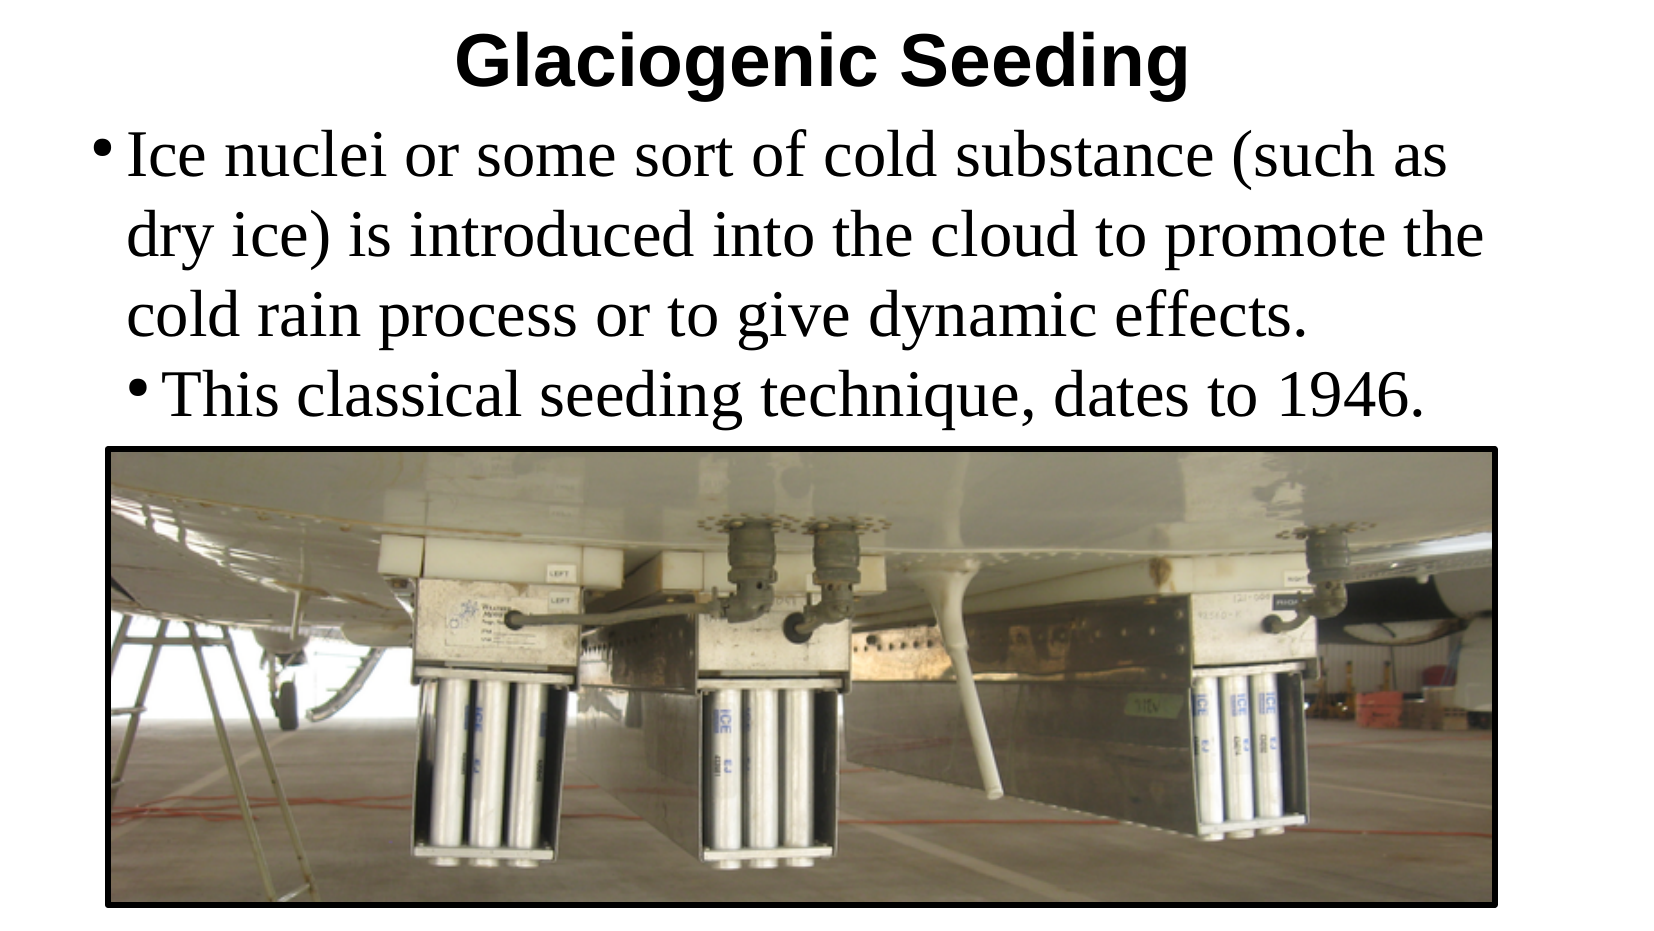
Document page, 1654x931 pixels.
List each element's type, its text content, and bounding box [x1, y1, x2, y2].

title Glaciogenic Seeding [0, 5, 1651, 107]
text_box Ice nuclei or some sort of cold substance (such as dry ice) is introduced into the cloud to promote the cold rain process or to give dynamic effects. This classical seeding technique, dates to 1946. [66, 102, 1512, 438]
picture [110, 452, 1492, 903]
